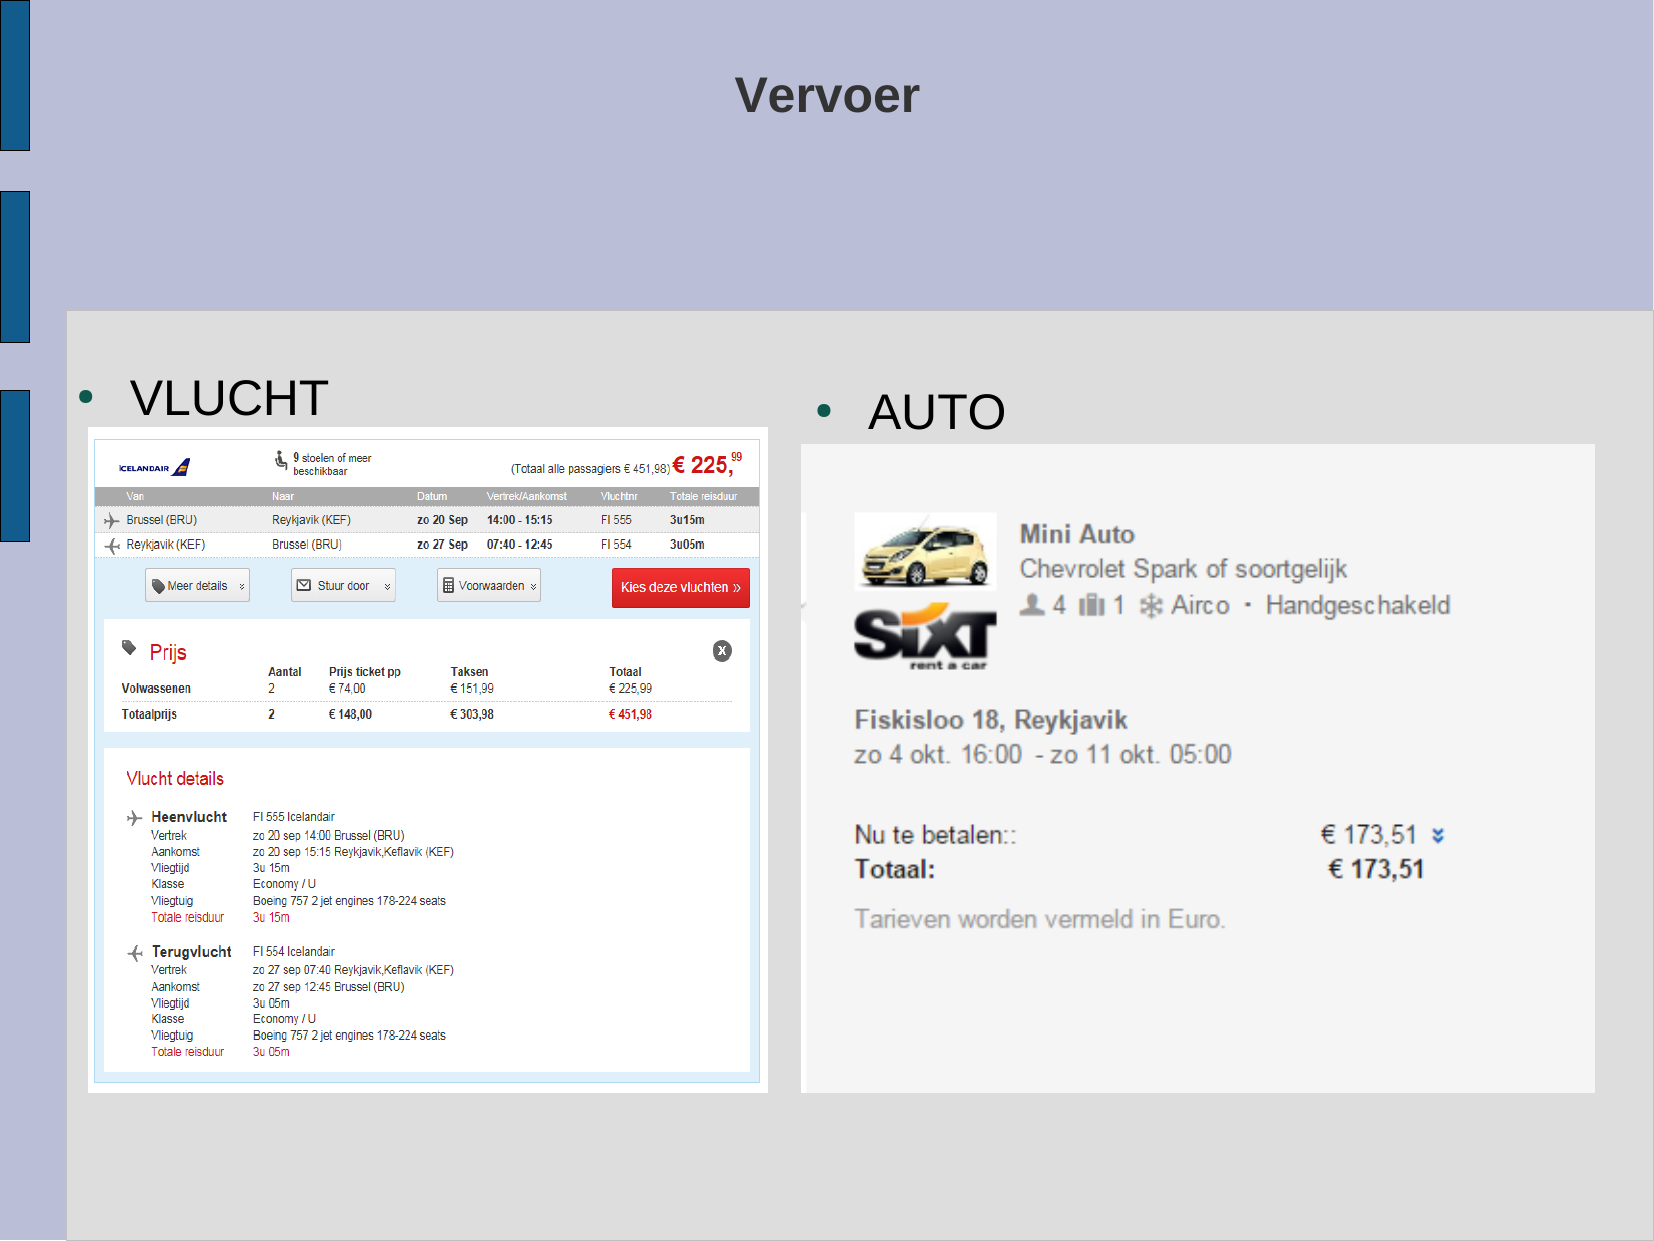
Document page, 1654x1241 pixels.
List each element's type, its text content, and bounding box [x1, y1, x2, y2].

list AUTO [797, 383, 1599, 1166]
picture [88, 427, 768, 1093]
list VLUCHT [59, 370, 861, 1152]
title Vervoer [121, 19, 1534, 227]
